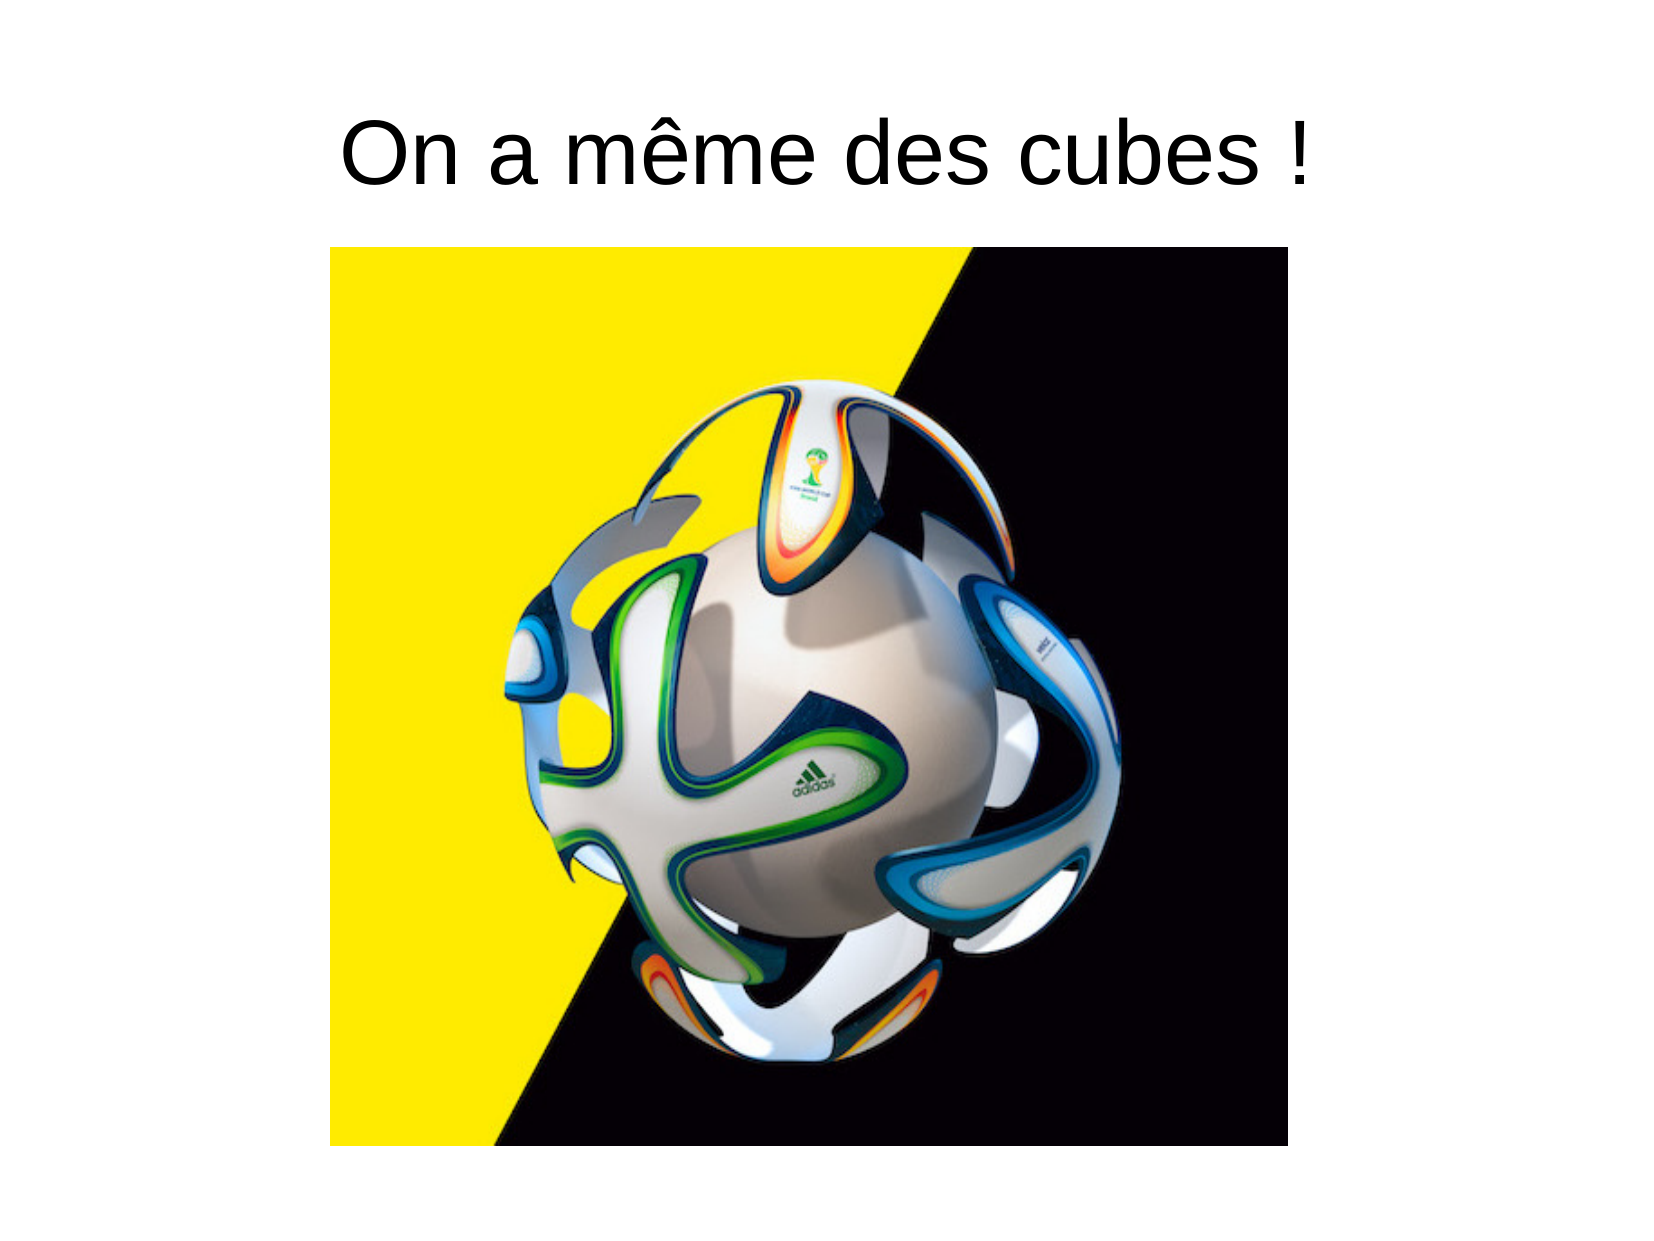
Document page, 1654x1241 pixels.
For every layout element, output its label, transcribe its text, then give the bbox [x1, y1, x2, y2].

picture [330, 247, 1288, 1146]
title On a même des cubes ! [82, 49, 1571, 257]
